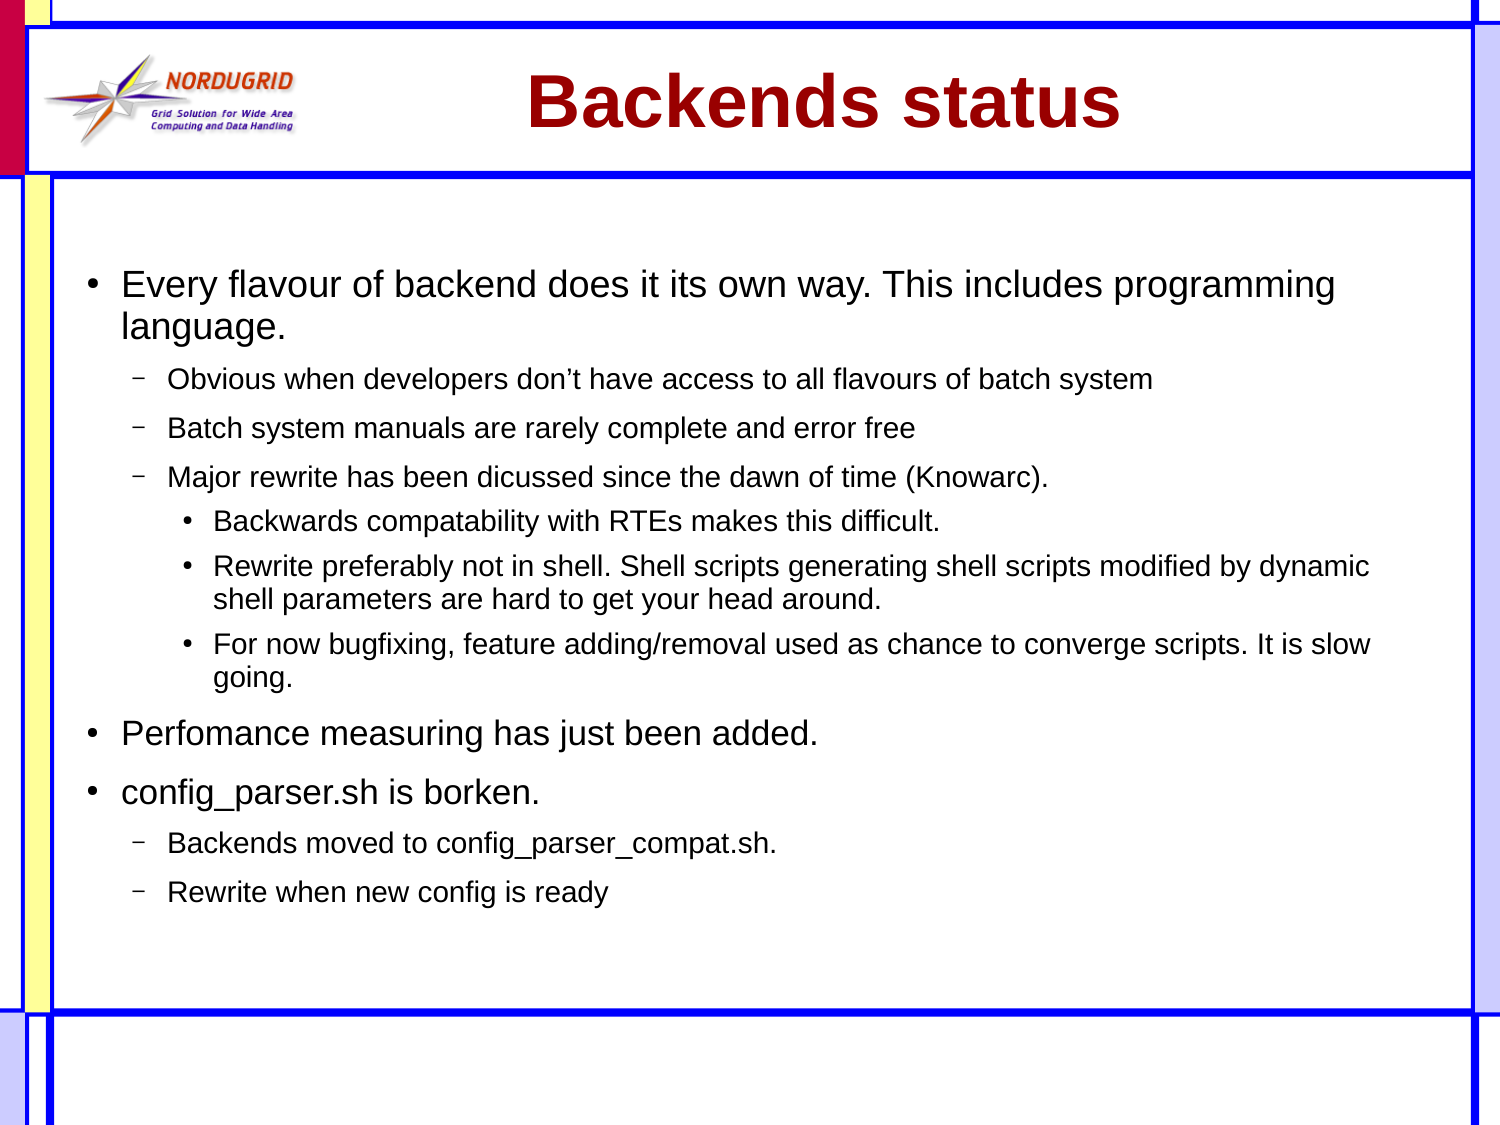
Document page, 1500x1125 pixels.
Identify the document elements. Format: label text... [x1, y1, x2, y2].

picture [40, 49, 150, 148]
list Every flavour of backend does it its own way. This includes programming language. Obvious when developers don’t have access to all flavours of batch system Batch system manuals are rarely complete and error free Major rewrite has been dicussed since the dawn of time (Knowarc). Backwards compatability with RTEs makes this difficult. Rewrite preferably not in shell. Shell scripts generating shell scripts modified by dynamic shell parameters are hard to get your head around. For now bugfixing, feature adding/removal used as chance to converge scripts. It is slow going. Perfomance measuring has just been added. config_parser.sh is borken. Backends moved to config_parser_compat.sh. Rewrite when new config is ready [75, 263, 1425, 916]
title Backends status [150, 7, 1500, 196]
